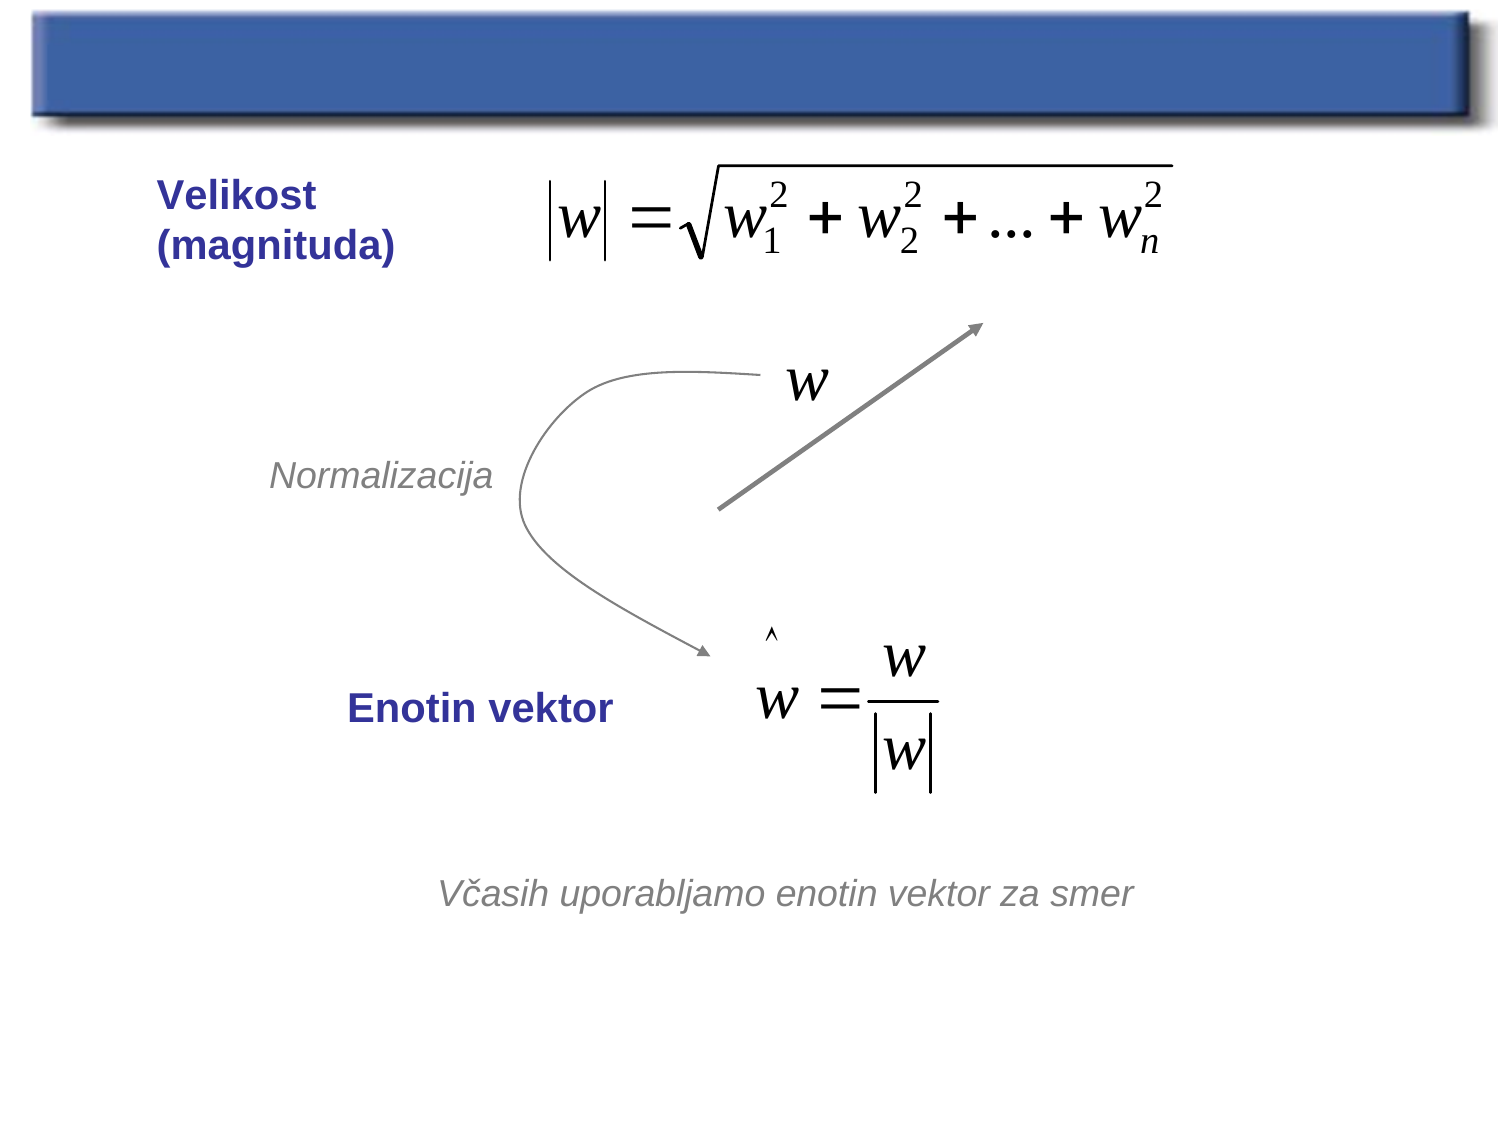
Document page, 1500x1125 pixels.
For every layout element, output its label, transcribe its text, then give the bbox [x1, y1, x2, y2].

picture [30, 8, 1498, 136]
chart [744, 613, 954, 807]
text_box Velikost (magnituda) [141, 159, 469, 276]
text_box Enotin vektor [316, 673, 644, 739]
chart [774, 355, 841, 417]
text_box Včasih uporabljamo enotin vektor za smer [422, 861, 1149, 923]
chart [537, 148, 1188, 276]
text_box Normalizacija [254, 442, 509, 504]
